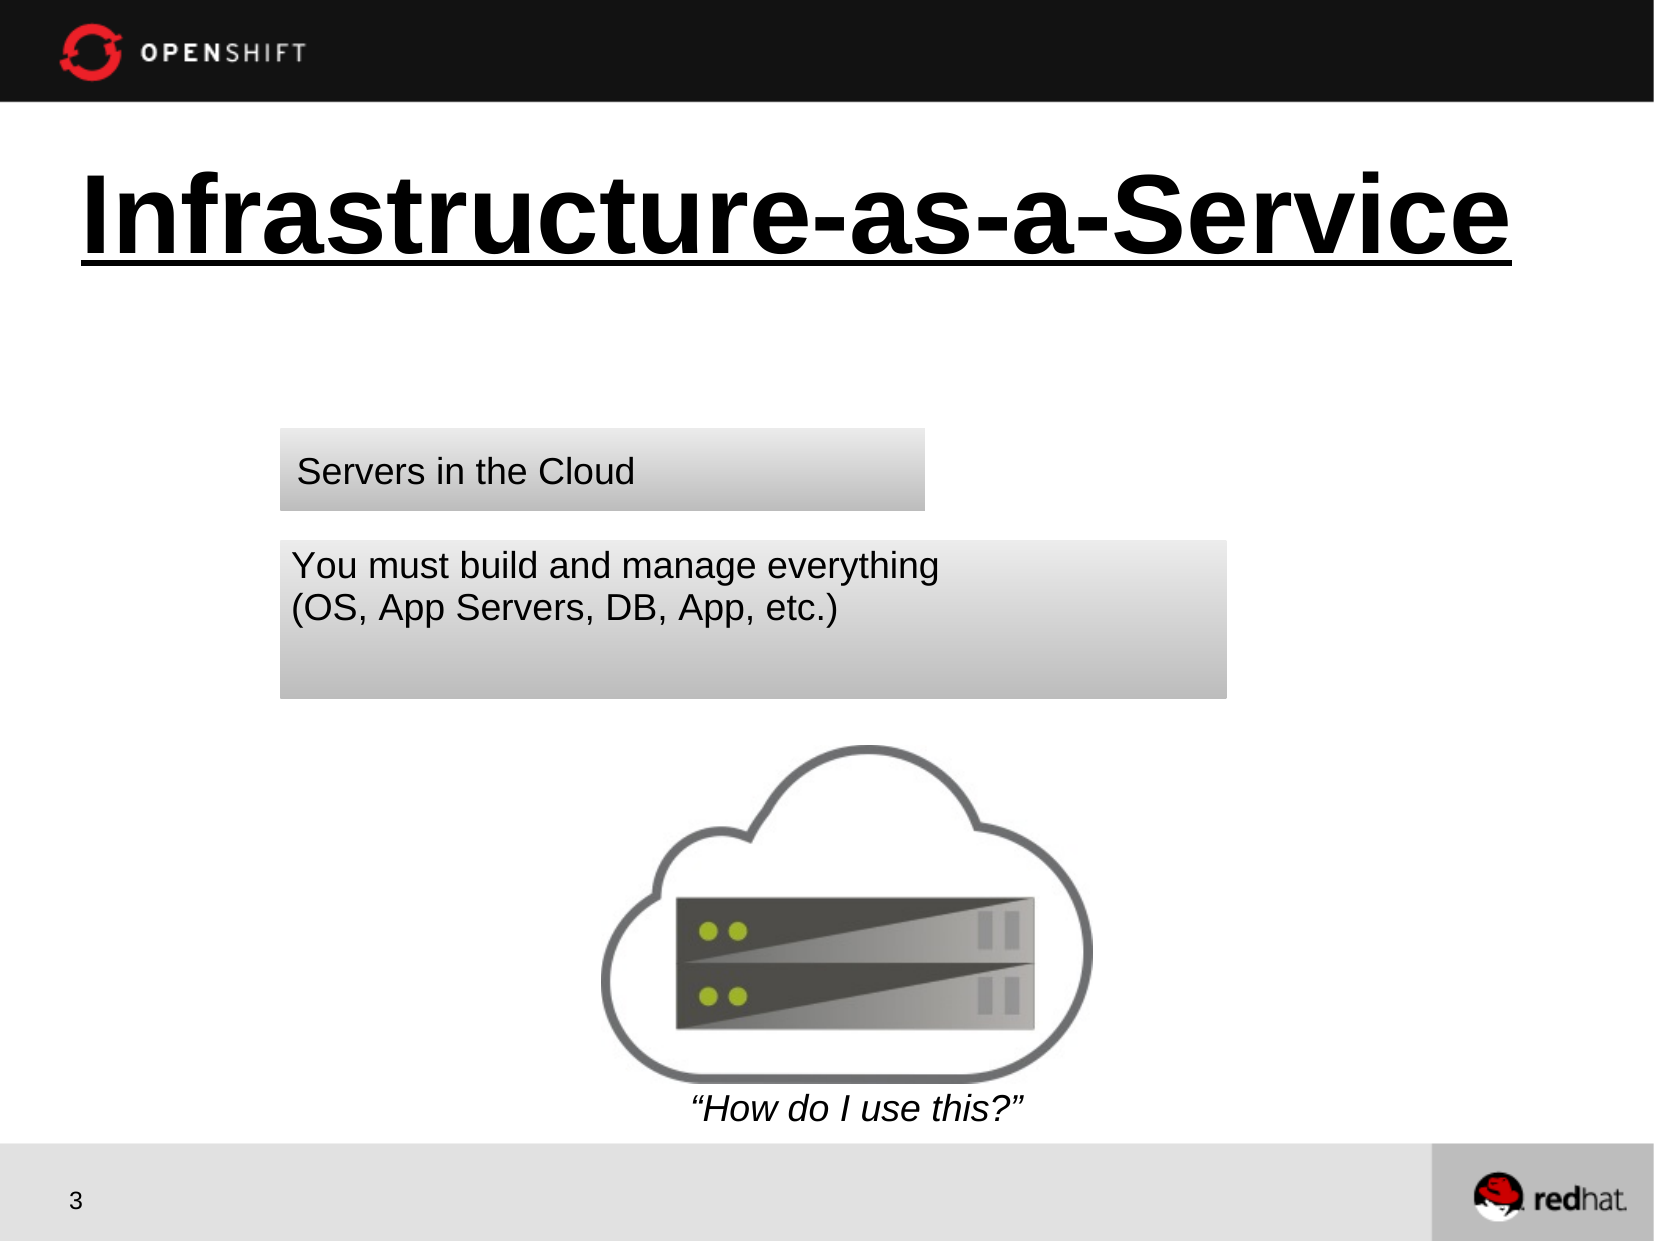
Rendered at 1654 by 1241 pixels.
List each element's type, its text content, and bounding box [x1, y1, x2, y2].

title Infrastructure-as-a-Service [66, 146, 1554, 510]
text_box “How do I use this?” [675, 1084, 1038, 1138]
text_box Servers in the Cloud [280, 428, 925, 511]
text_box You must build and manage everything (OS, App Servers, DB, App, etc.) [280, 540, 1227, 699]
picture [0, 0, 1654, 1241]
